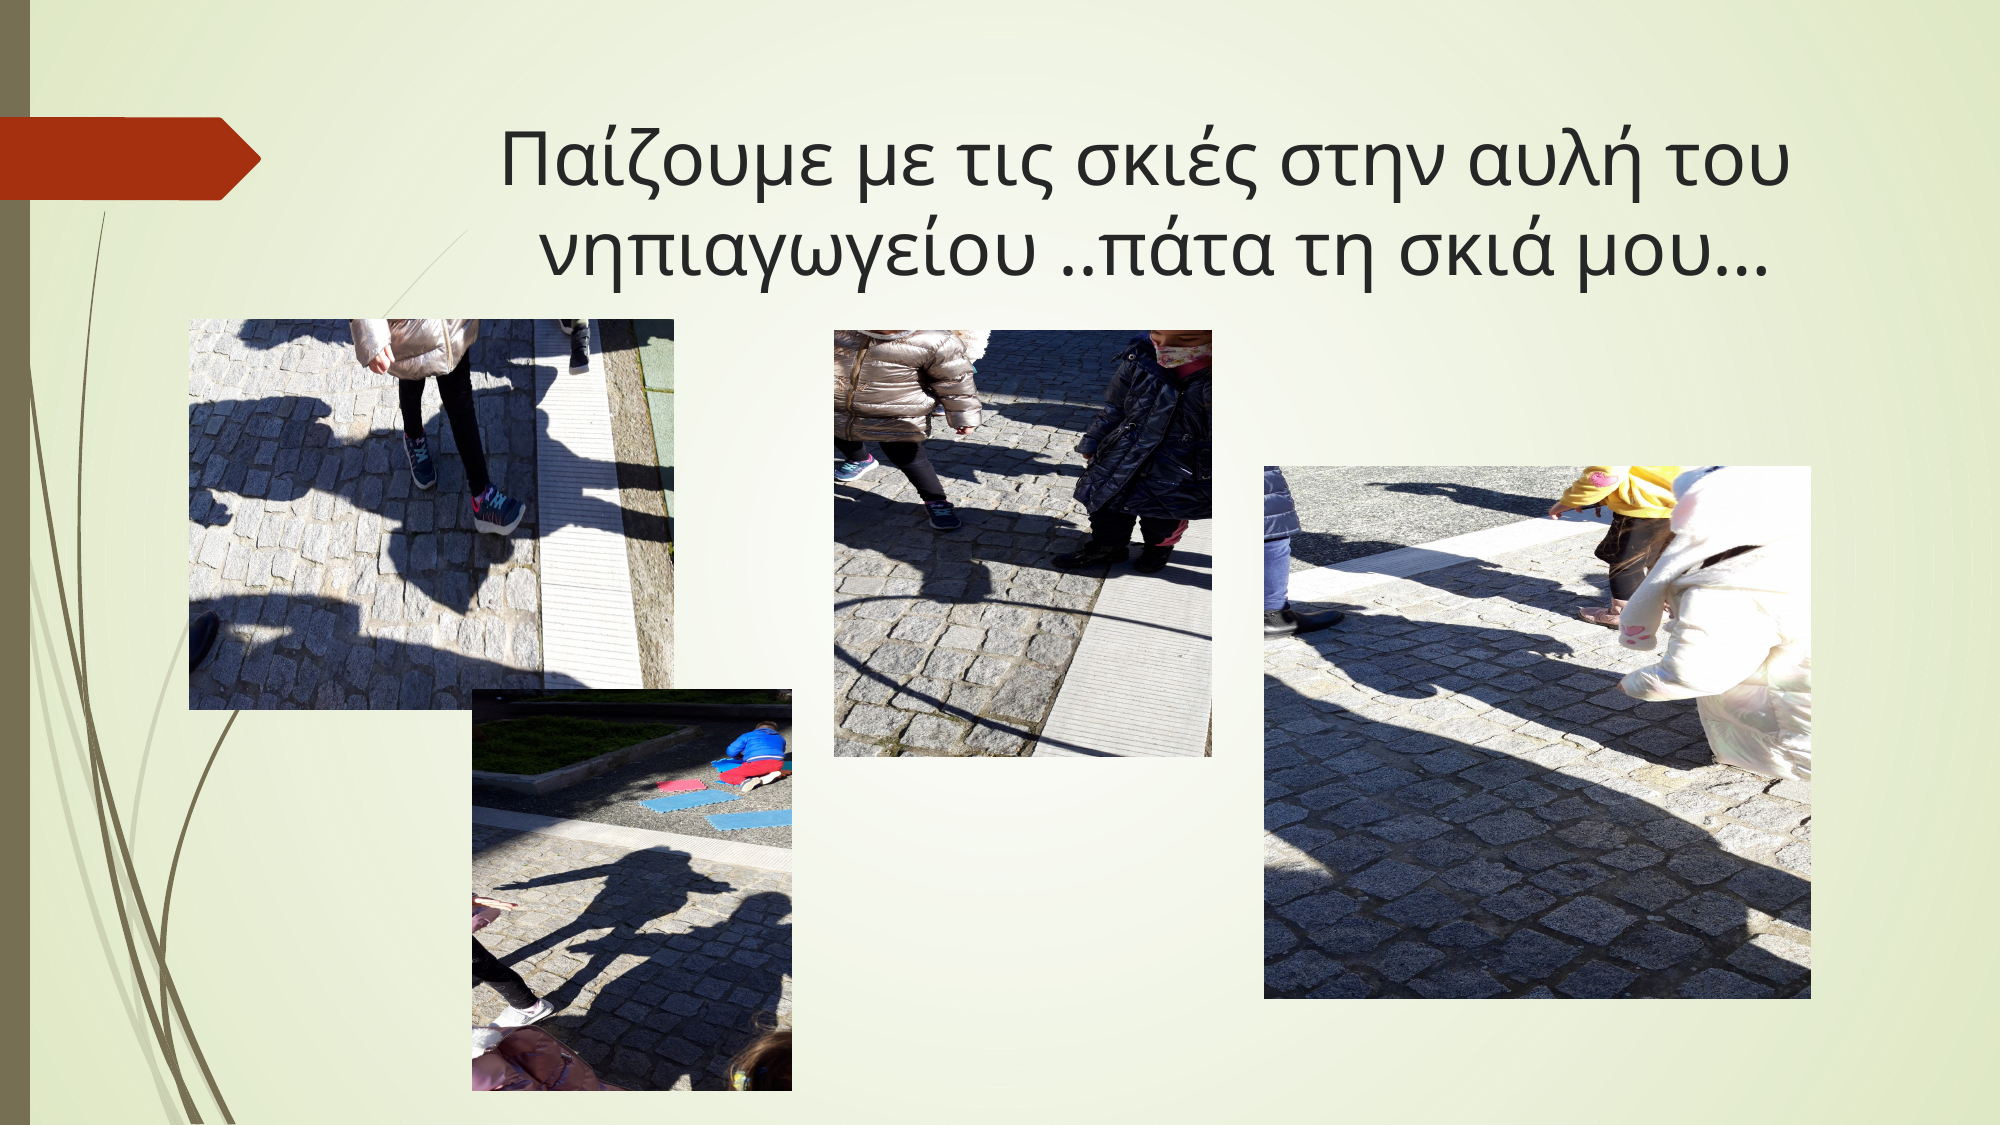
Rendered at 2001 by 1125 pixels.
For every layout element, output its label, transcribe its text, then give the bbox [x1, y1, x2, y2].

picture [1264, 466, 1811, 999]
picture [189, 319, 792, 1091]
picture [834, 330, 1212, 757]
title Παίζουμε με τις σκιές στην αυλή του νηπιαγωγείου ..πάτα τη σκιά μου… [425, 102, 1888, 313]
